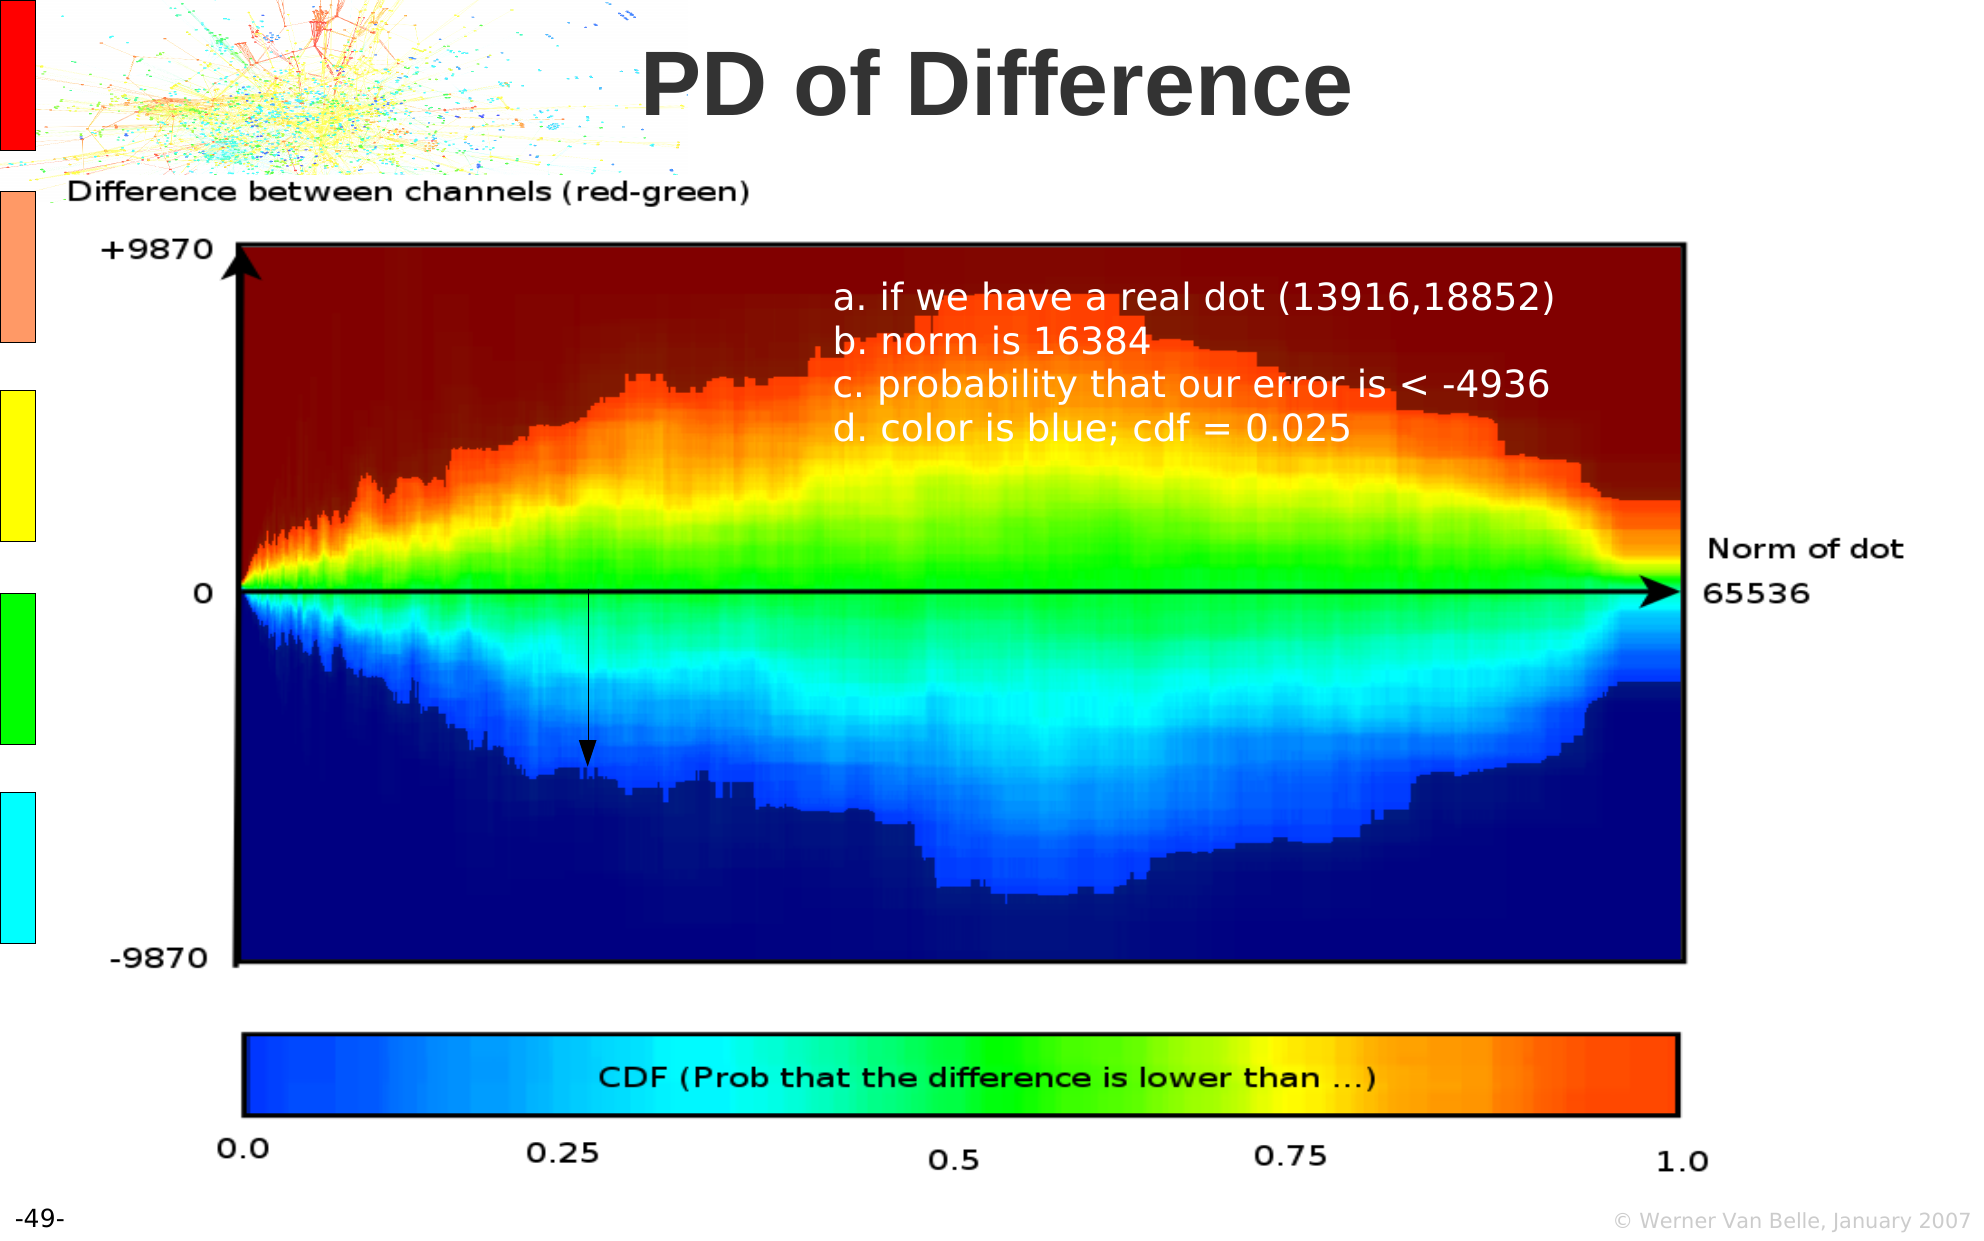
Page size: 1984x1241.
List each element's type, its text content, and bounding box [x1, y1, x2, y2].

text_box a. if we have a real dot (13916,18852) b. norm is 16384 c. probability that our error is < -4936 d. color is blue; cdf = 0.025 [818, 268, 1706, 458]
title Gene Expression [0, 0, 688, 203]
title PD of Difference [150, 17, 1845, 151]
picture [66, 175, 1920, 1189]
text_box [575, 999, 672, 1073]
